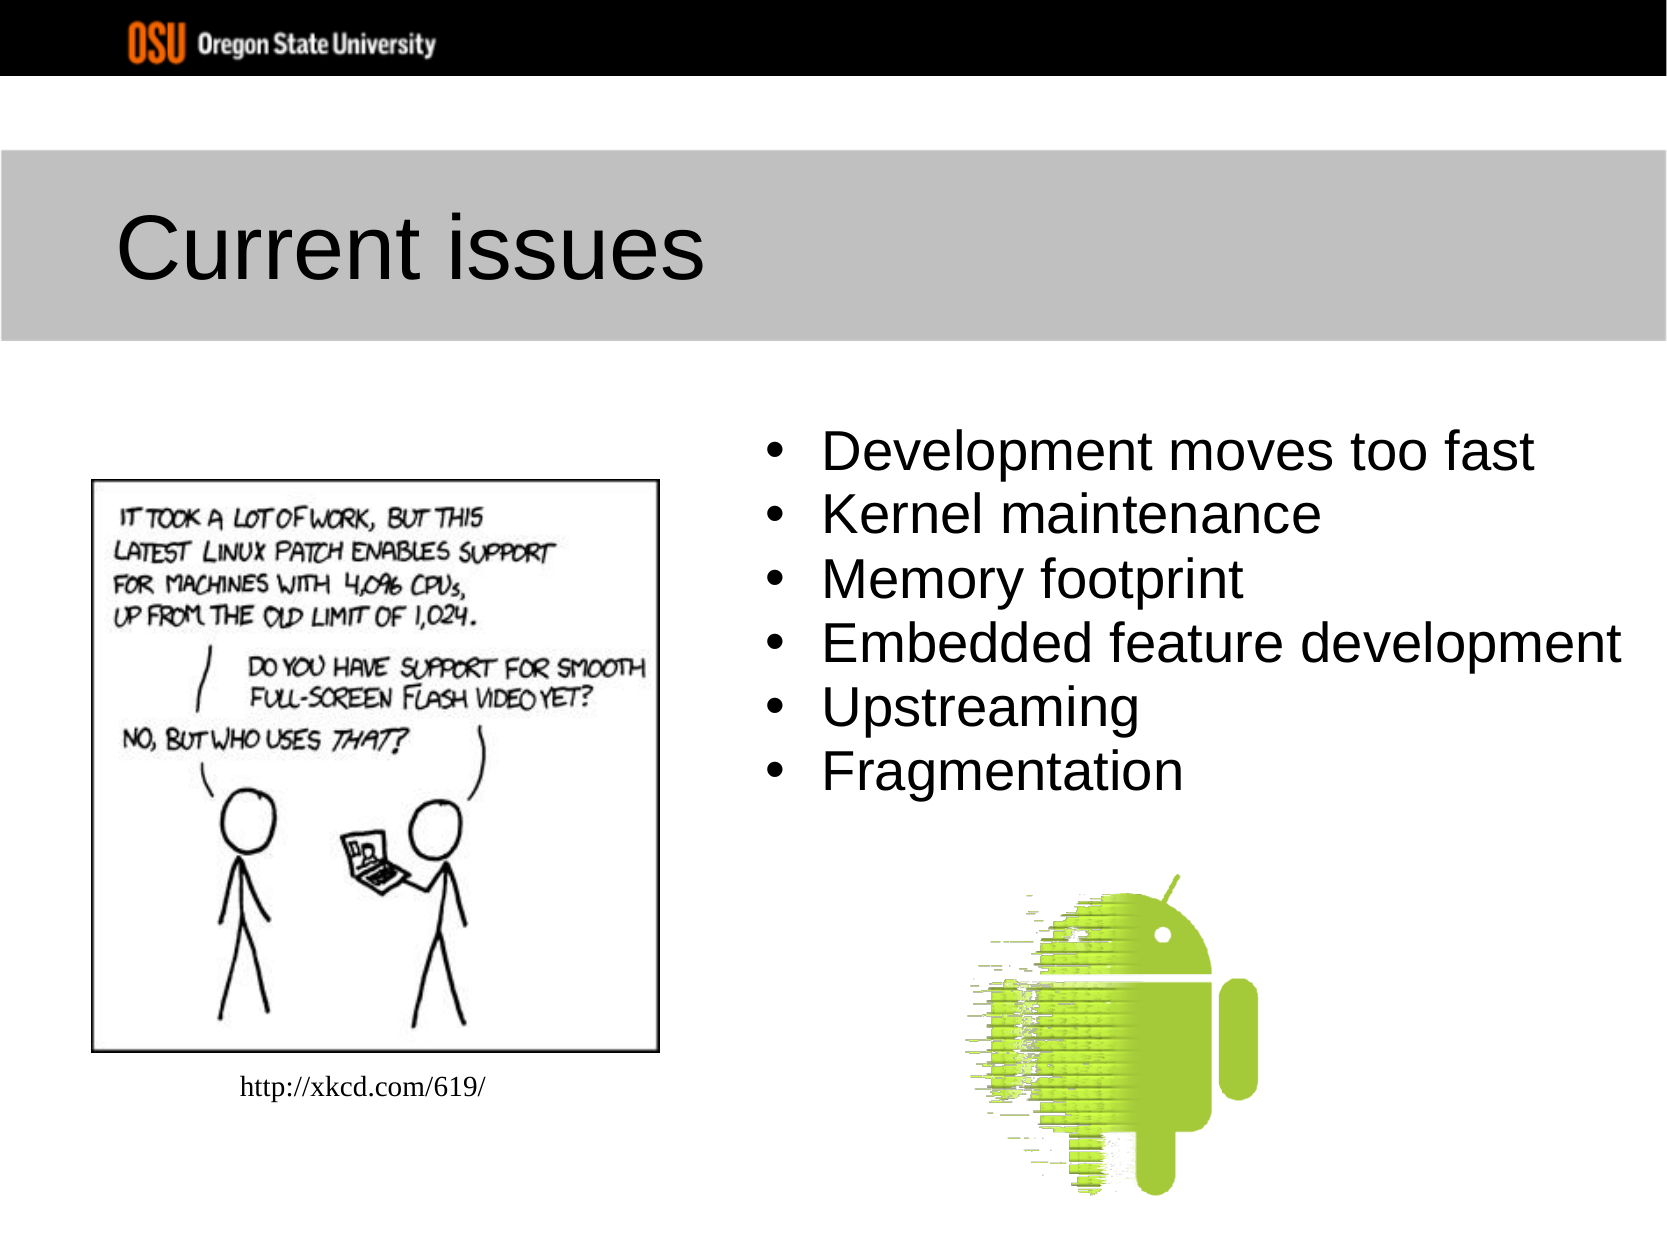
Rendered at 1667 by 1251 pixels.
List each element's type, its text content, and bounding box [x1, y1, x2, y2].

picture [0, 149, 1667, 341]
picture [942, 840, 1305, 1231]
text_box http://xkcd.com/619/ [225, 1060, 501, 1110]
picture [91, 479, 660, 1053]
picture [0, 0, 1667, 76]
subtitle Current issues [115, 157, 1667, 341]
text_box Development moves too fast Kernel maintenance Memory footprint Embedded feature development Upstreaming Fragmentation [746, 418, 1647, 804]
